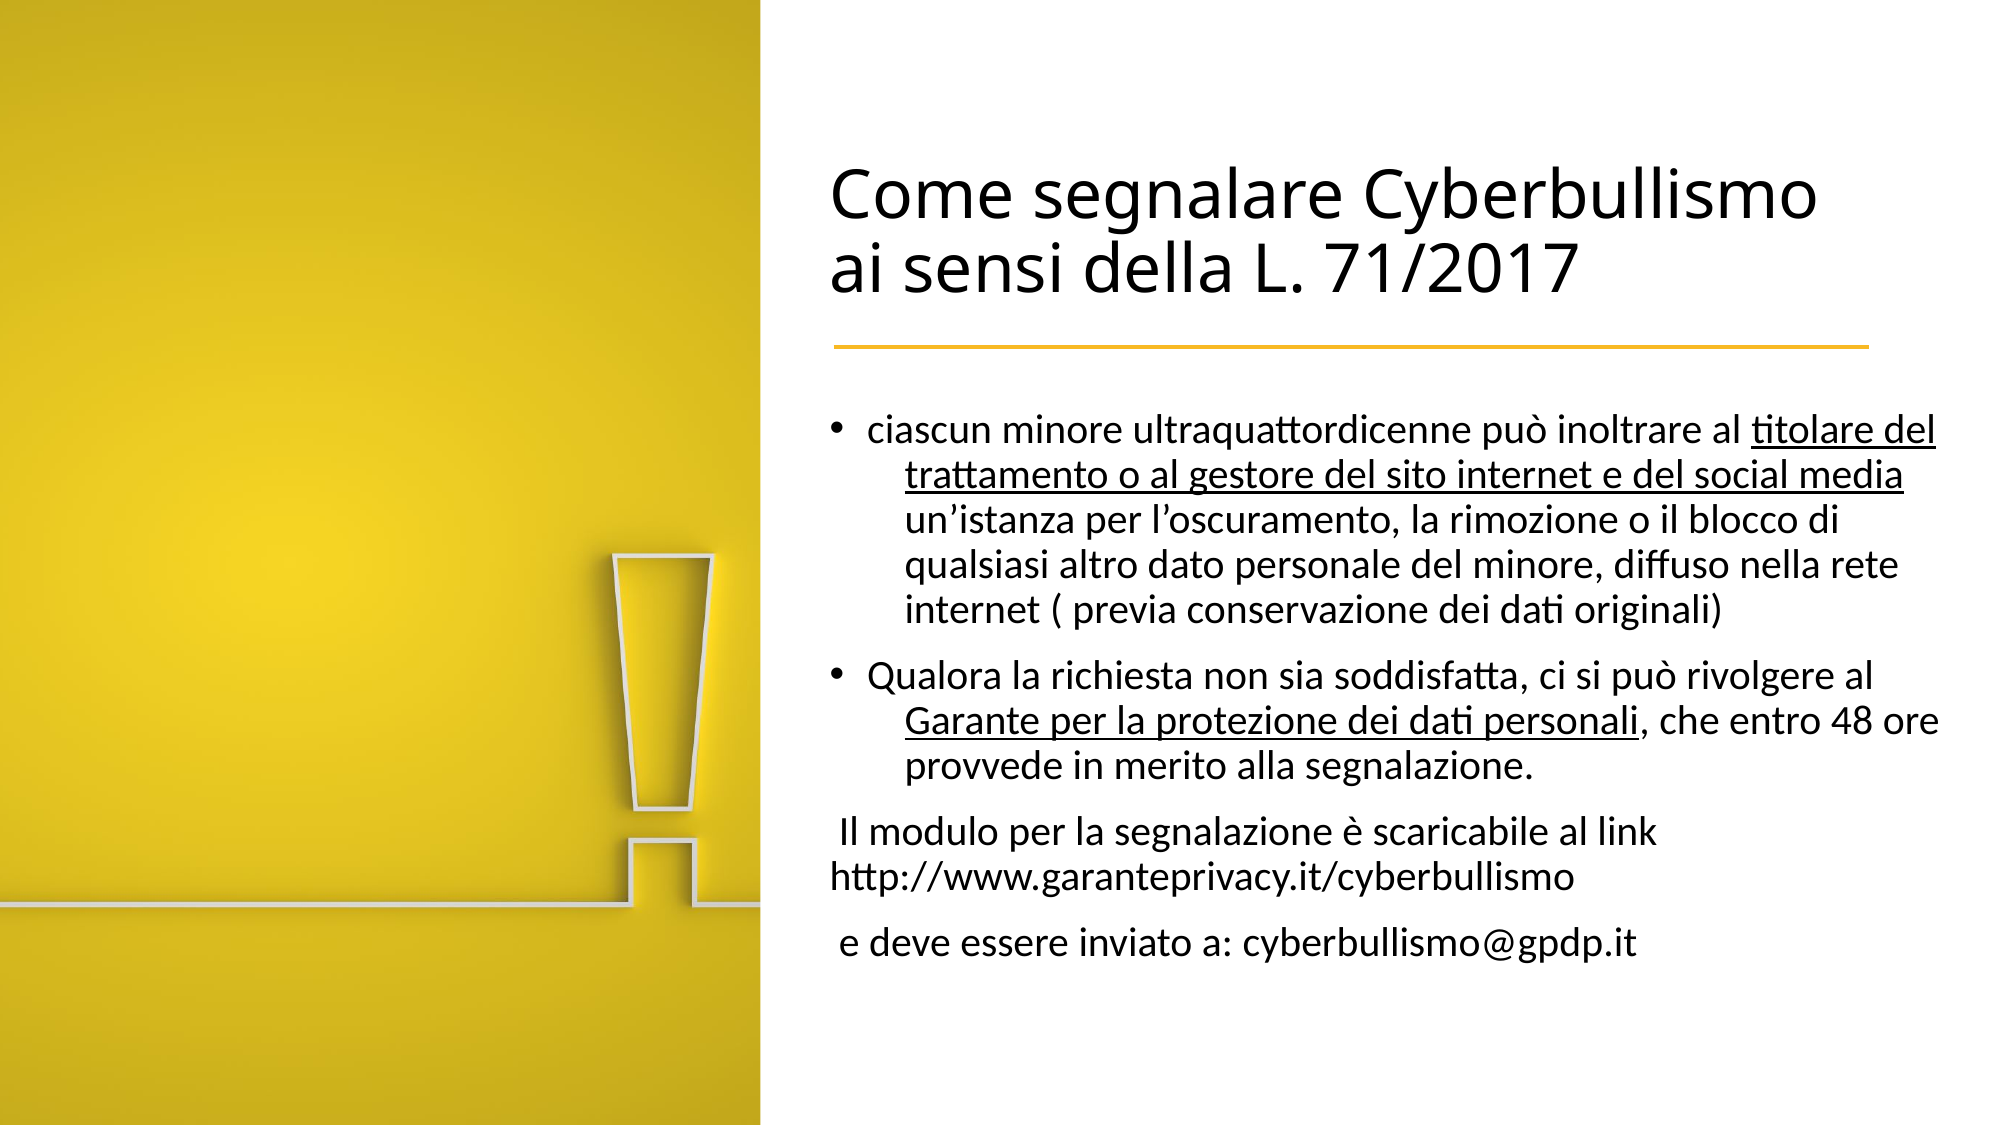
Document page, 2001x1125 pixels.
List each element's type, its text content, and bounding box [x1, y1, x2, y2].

title Come segnalare Cyberbullismo ai sensi della L. 71/2017 [814, 103, 1896, 315]
picture [0, 0, 761, 1125]
list ciascun minore ultraquattordicenne può inoltrare al titolare del trattamento o al gestore del sito internet e del social media un’istanza per l’oscuramento, la rimozione o il blocco di qualsiasi altro dato personale del minore, diffuso nella rete internet ( previa conservazione dei dati originali) Qualora la richiesta non sia soddisfatta, ci si può rivolgere al Garante per la protezione dei dati personali, che entro 48 ore provvede in merito alla segnalazione. Il modulo per la segnalazione è scaricabile al link http://www.garanteprivacy.it/cyberbullismo e deve essere inviato a: cyberbullismo@gpdp.it [814, 399, 2000, 1125]
